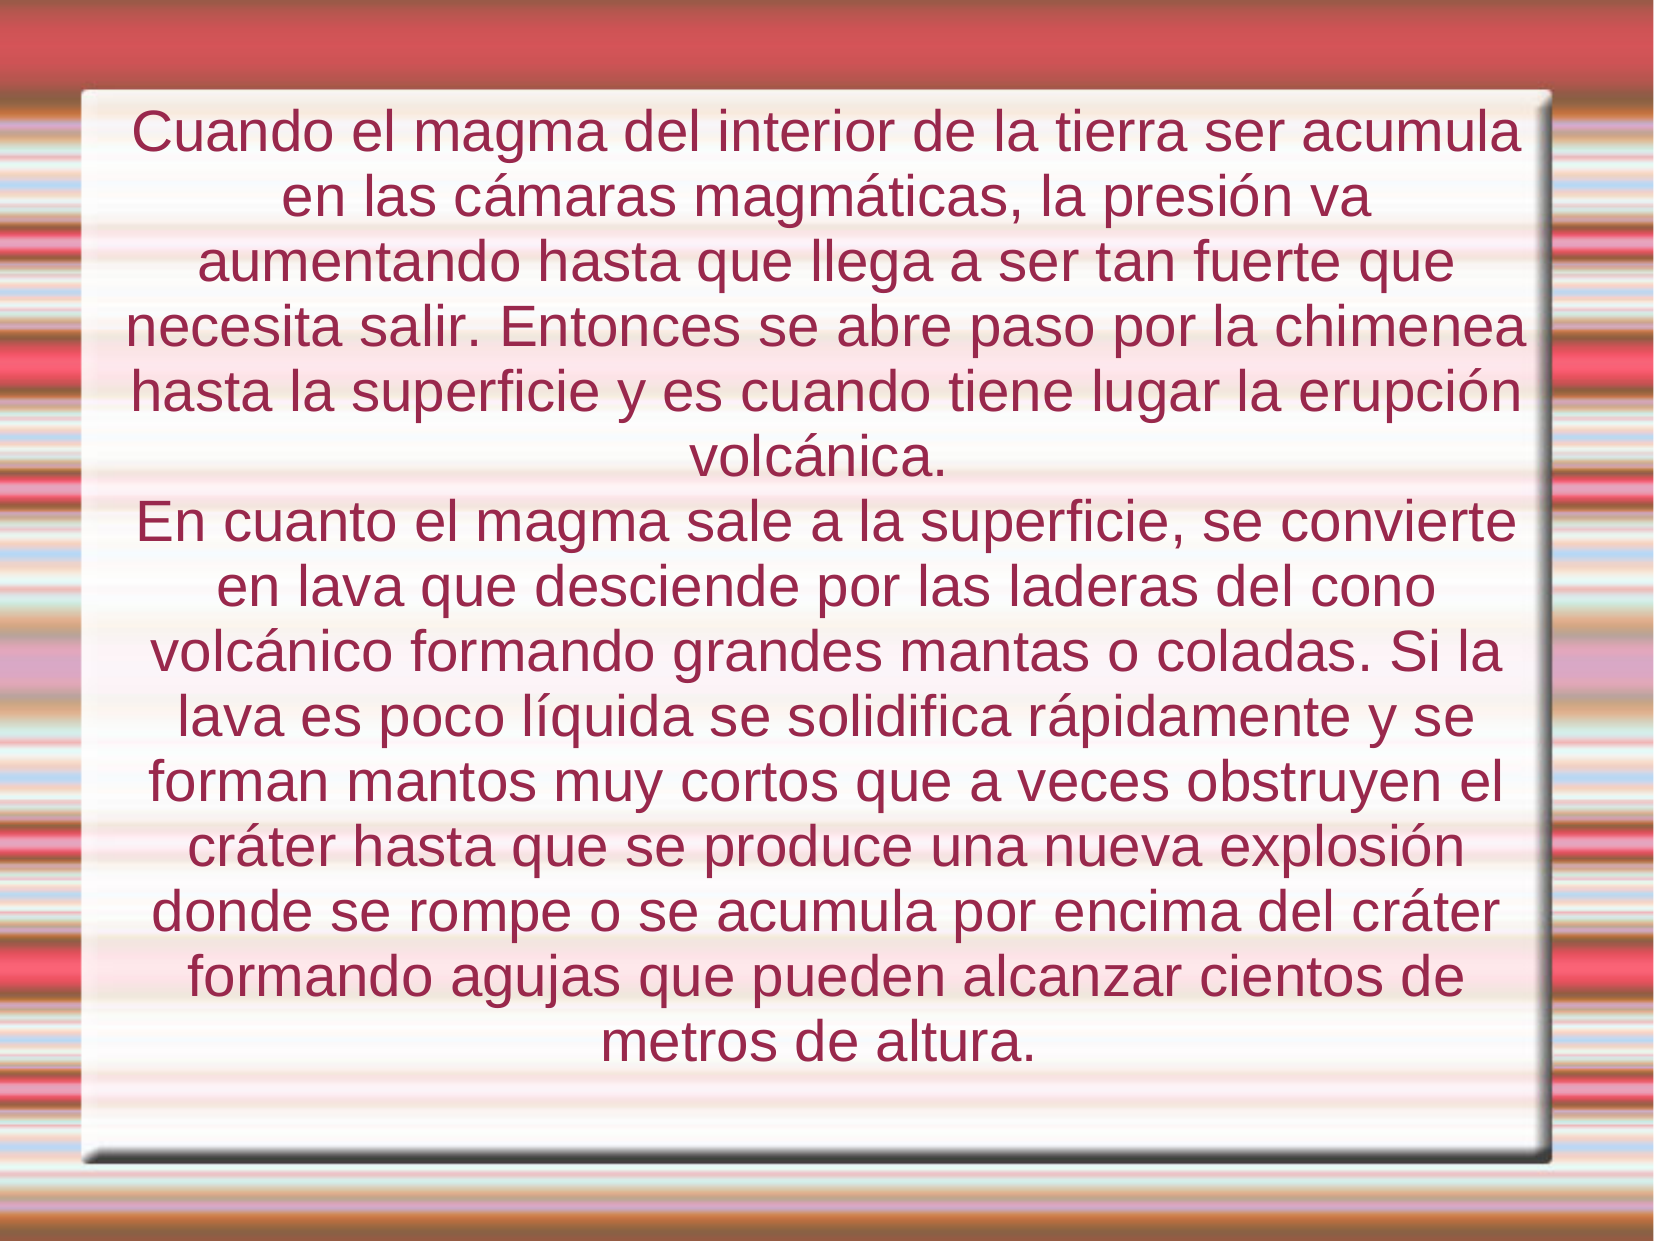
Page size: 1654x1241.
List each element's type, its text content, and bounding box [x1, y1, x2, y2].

subtitle Cuando el magma del interior de la tierra ser acumula en las cámaras magmáticas, la presión va aumentando hasta que llega a ser tan fuerte que necesita salir. Entonces se abre paso por la chimenea hasta la superficie y es cuando tiene lugar la erupción volcánica. En cuanto el magma sale a la superficie, se convierte en lava que desciende por las laderas del cono volcánico formando grandes mantas o coladas. Si la lava es poco líquida se solidifica rápidamente y se forman mantos muy cortos que a veces obstruyen el cráter hasta que se produce una nueva explosión donde se rompe o se acumula por encima del cráter formando agujas que pueden alcanzar cientos de metros de altura. [121, 100, 1534, 1147]
picture [0, 0, 1654, 1241]
